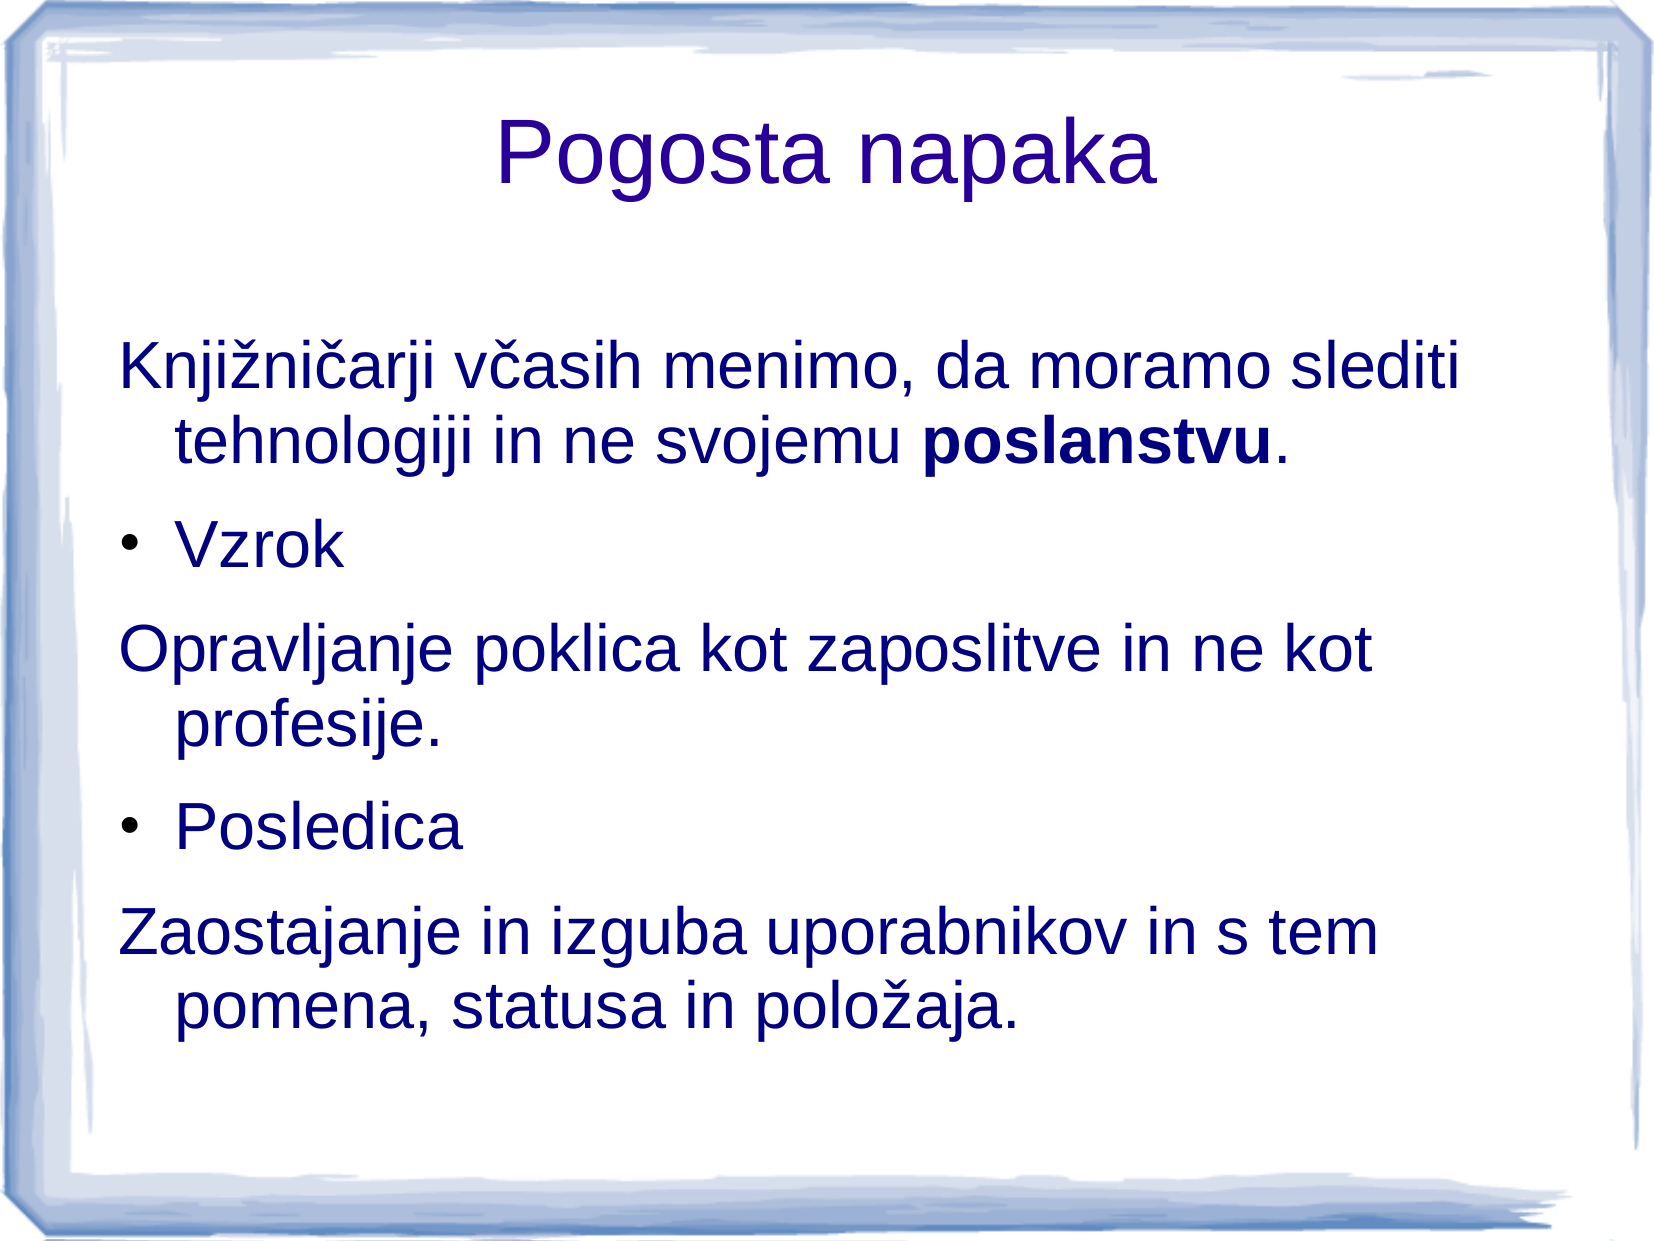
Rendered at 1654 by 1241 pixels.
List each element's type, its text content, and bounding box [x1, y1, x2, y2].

picture [0, 0, 1654, 1241]
title Pogosta napaka [82, 49, 1571, 257]
list Knjižničarji včasih menimo, da moramo slediti tehnologiji in ne svojemu poslanstvu. Vzrok Opravljanje poklica kot zaposlitve in ne kot profesije. Posledica Zaostajanje in izguba uporabnikov in s tem pomena, statusa in položaja. [118, 324, 1595, 1081]
